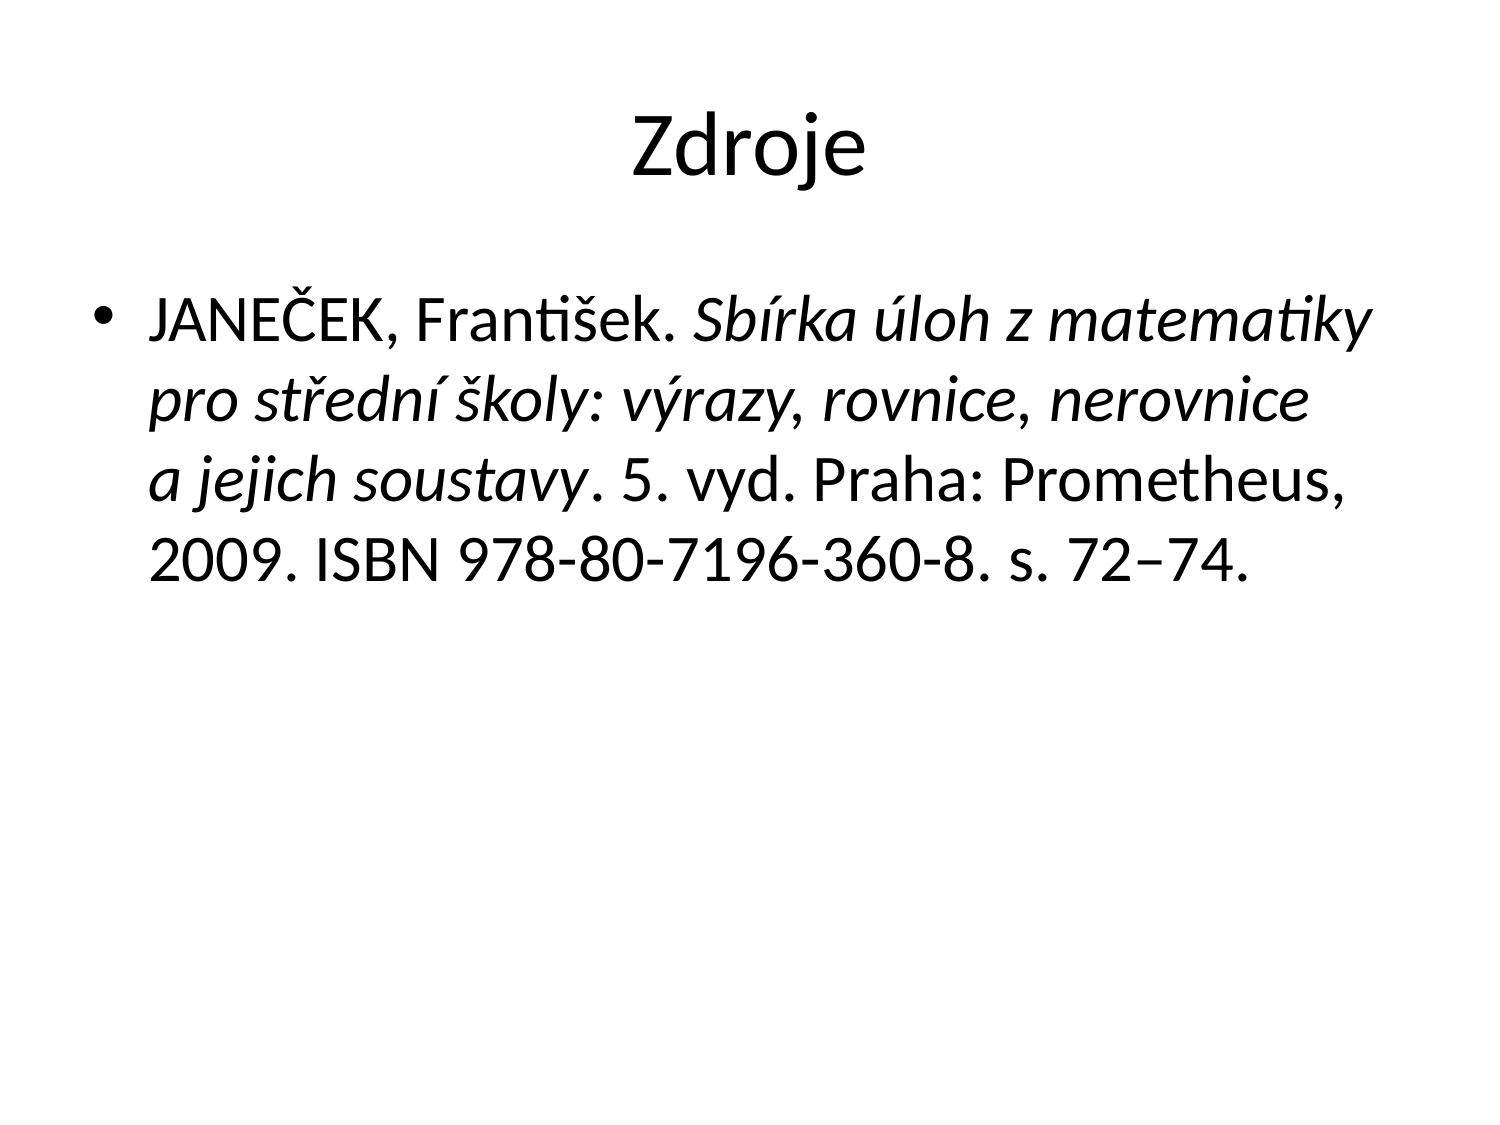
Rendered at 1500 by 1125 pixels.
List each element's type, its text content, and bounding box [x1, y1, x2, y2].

list JANEČEK, František. Sbírka úloh z matematiky pro střední školy: výrazy, rovnice, nerovnice a jejich soustavy. 5. vyd. Praha: Prometheus, 2009. ISBN 978-80-7196-360-8. s. 72–74. [76, 267, 1427, 1010]
title Zdroje [75, 45, 1426, 233]
